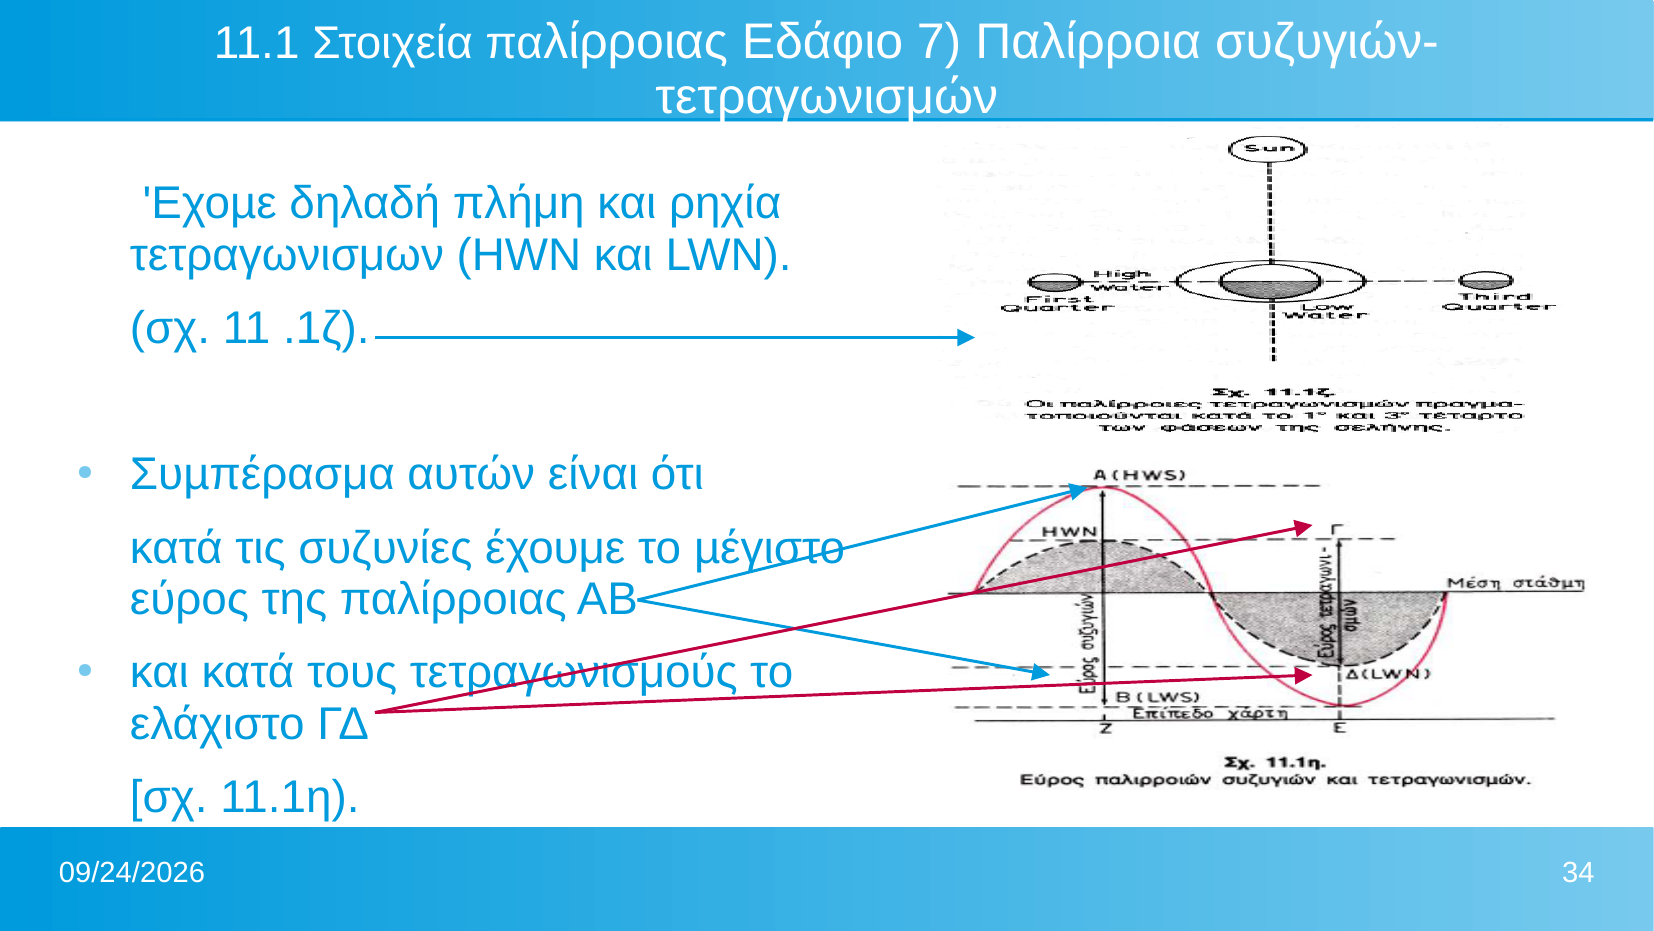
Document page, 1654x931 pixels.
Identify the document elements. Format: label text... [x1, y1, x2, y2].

list 'Εχοµε δηλαδή πλήμη και ρηχία τετραγωνισμων (HWN και LWN). (σχ. 11 .1ζ). Συµπέρασμα αυτών είναι ότι κατά τις συζυνίες έχουμε το µέγιστο εύρος της παλίρροιας ΑΒ και κατά τους τετραγωνισμούς το ελάχιστο ΓΔ [σχ. 11.1η). [59, 177, 937, 768]
title 11.1 Στοιχεία παλίρροιας Εδάφιο 7) Παλίρροια συζυγιών-τετραγωνισμών [59, 12, 1595, 125]
list 'Εχοµε δηλαδή πλήμη και ρηχία τετραγωνισμων (HWN και LWN). (σχ. 11 .1ζ). Συµπέρασμα αυτών είναι ότι κατά τις συζυνίες έχουμε το µέγιστο εύρος της παλίρροιας ΑΒ και κατά τους τετραγωνισμούς το ελάχιστο ΓΔ [σχ. 11.1η). [648, 537, 900, 626]
list 'Εχοµε δηλαδή πλήμη και ρηχία τετραγωνισμων (HWN και LWN). (σχ. 11 .1ζ). Συµπέρασμα αυτών είναι ότι κατά τις συζυνίες έχουμε το µέγιστο εύρος της παλίρροιας ΑΒ και κατά τους τετραγωνισμούς το ελάχιστο ΓΔ [σχ. 11.1η). [406, 631, 900, 709]
picture [900, 124, 1613, 798]
